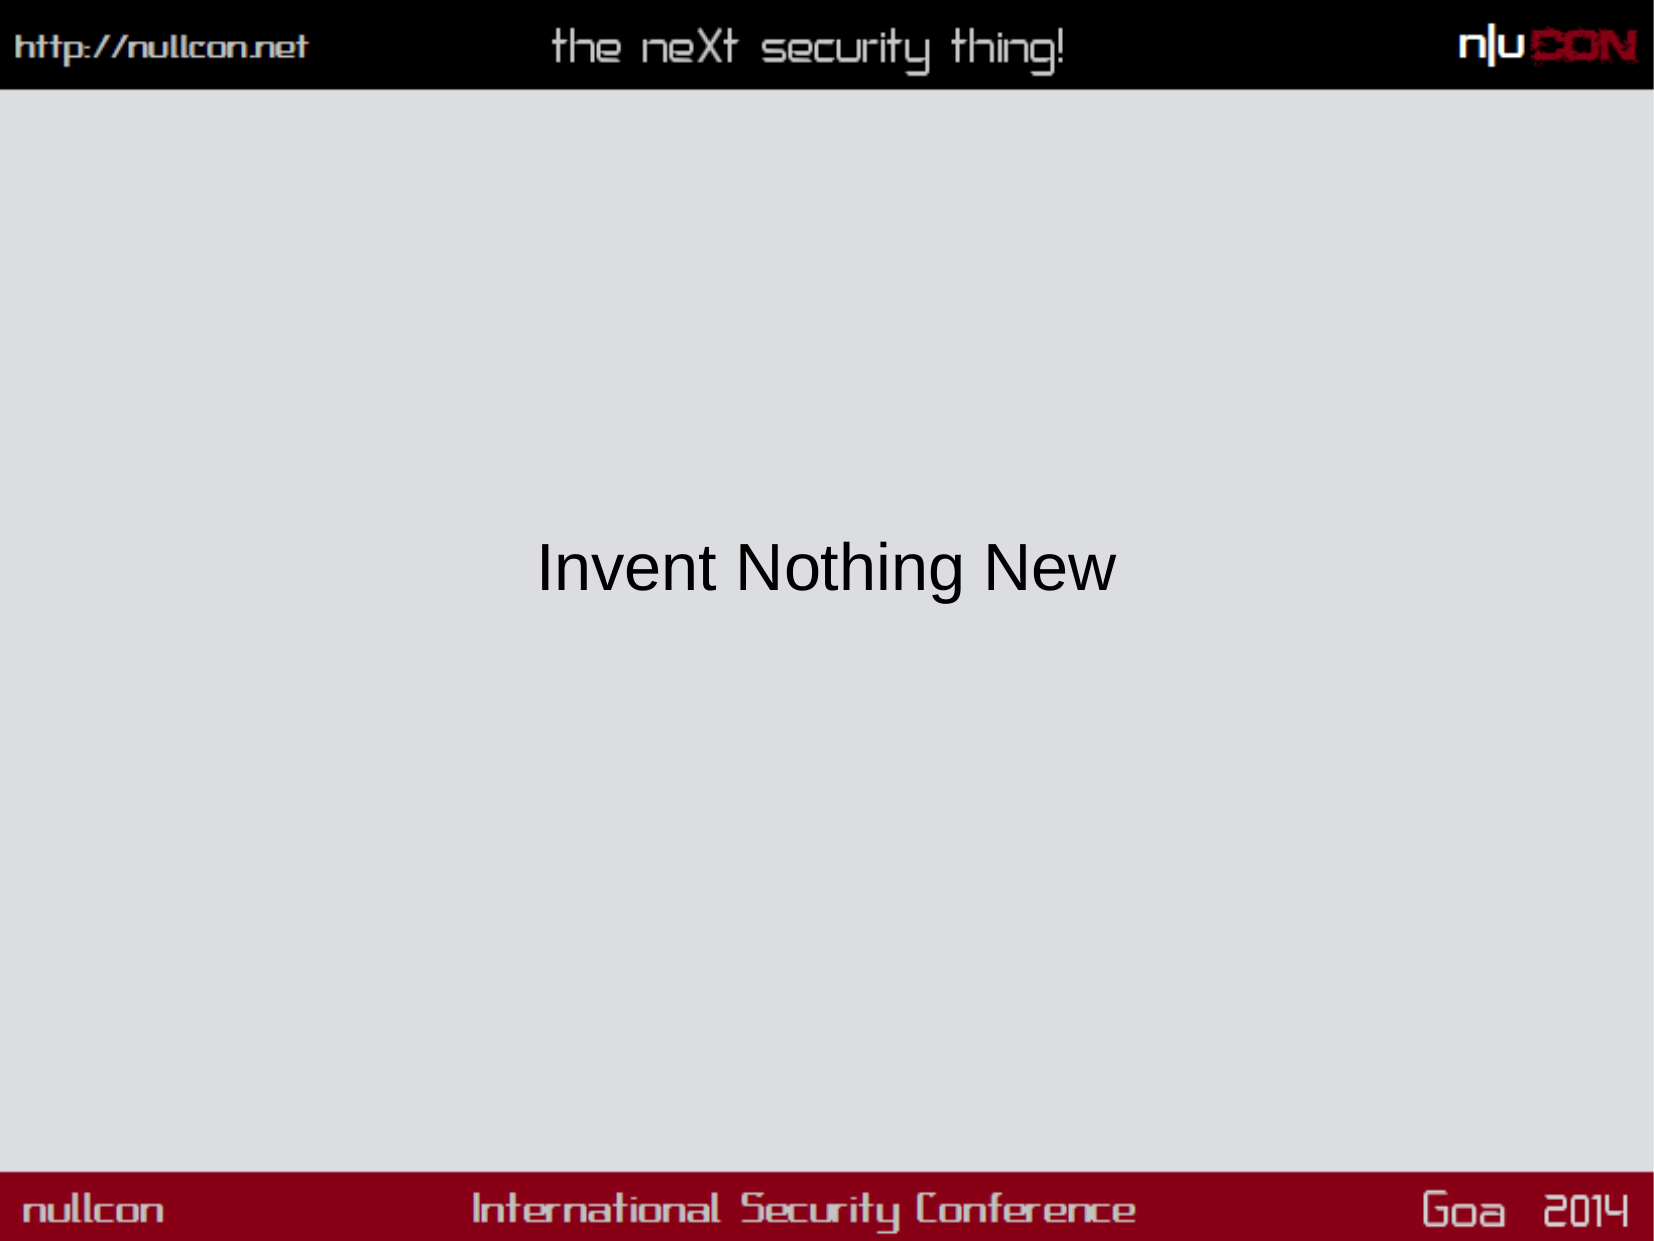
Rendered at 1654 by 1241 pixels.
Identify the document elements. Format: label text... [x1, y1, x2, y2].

subtitle Invent Nothing New [82, 49, 1571, 1010]
picture [0, 0, 1654, 1241]
